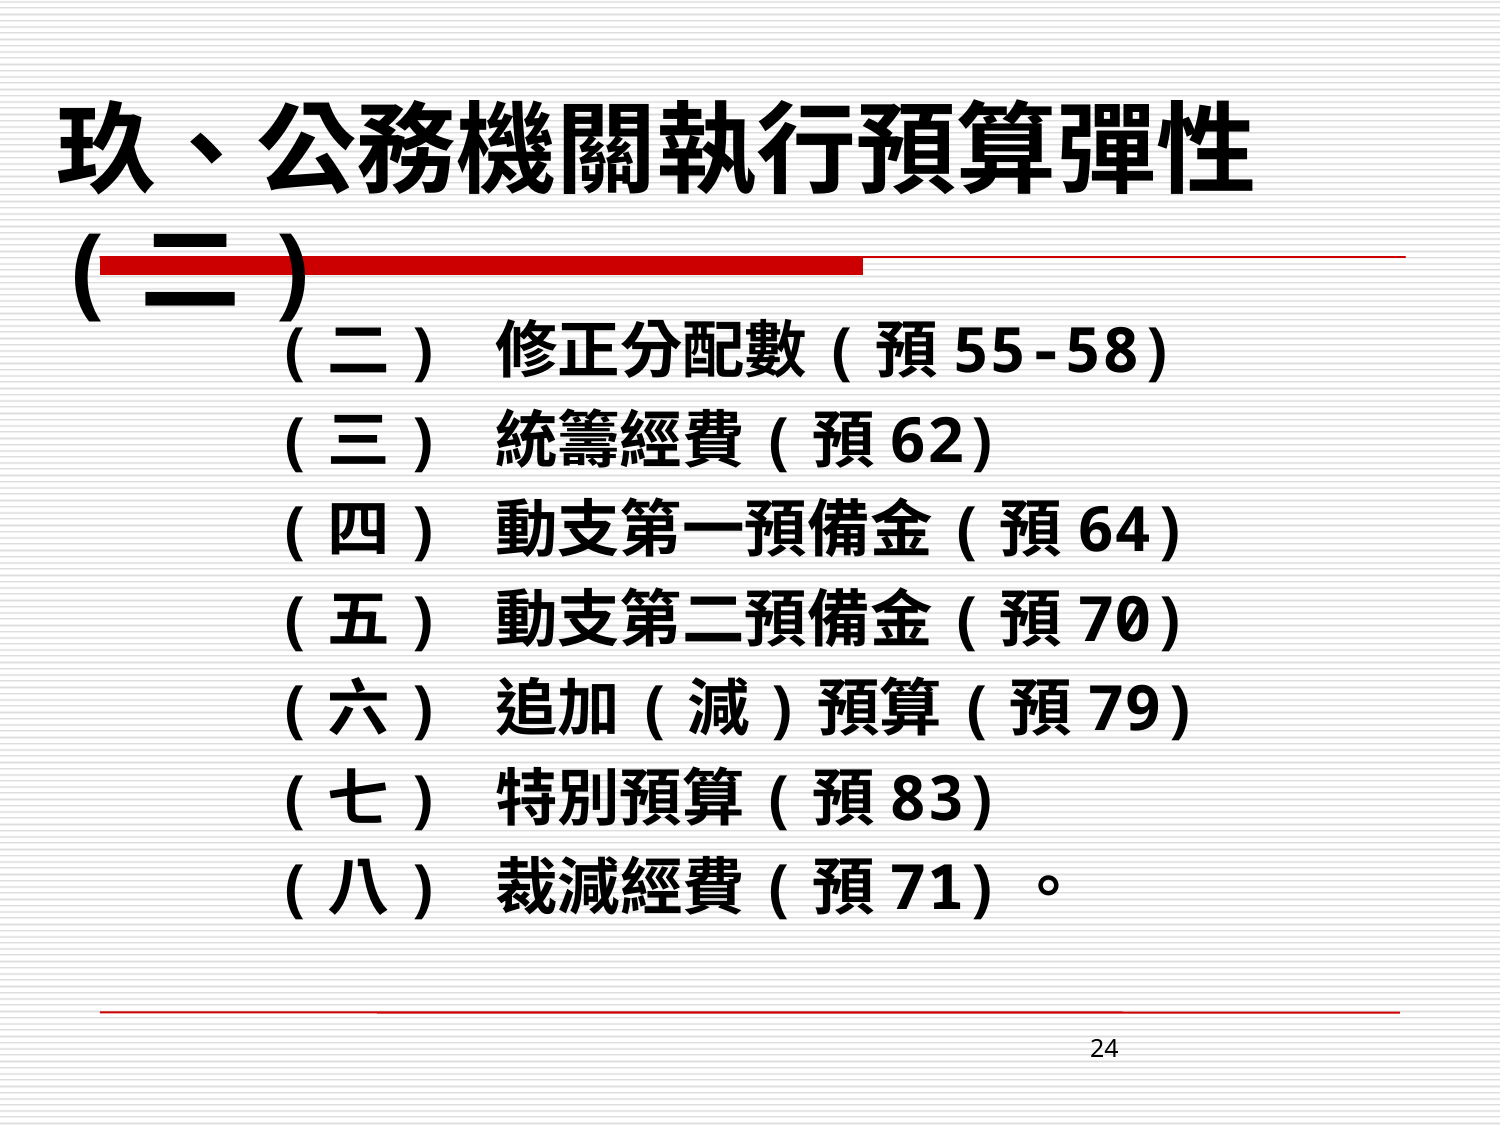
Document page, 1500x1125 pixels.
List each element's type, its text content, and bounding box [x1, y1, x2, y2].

title 玖、公務機關執行預算彈性(二) [41, 78, 1436, 232]
list (二) 修正分配數(預55-58) (三) 統籌經費(預62) (四) 動支第一預備金(預64) (五) 動支第二預備金(預70) (六) 追加(減)預算(預79) (七) 特別預算(預83) (八) 裁減經費(預71)。 [183, 302, 1406, 965]
text_box [1074, 1024, 1400, 1103]
